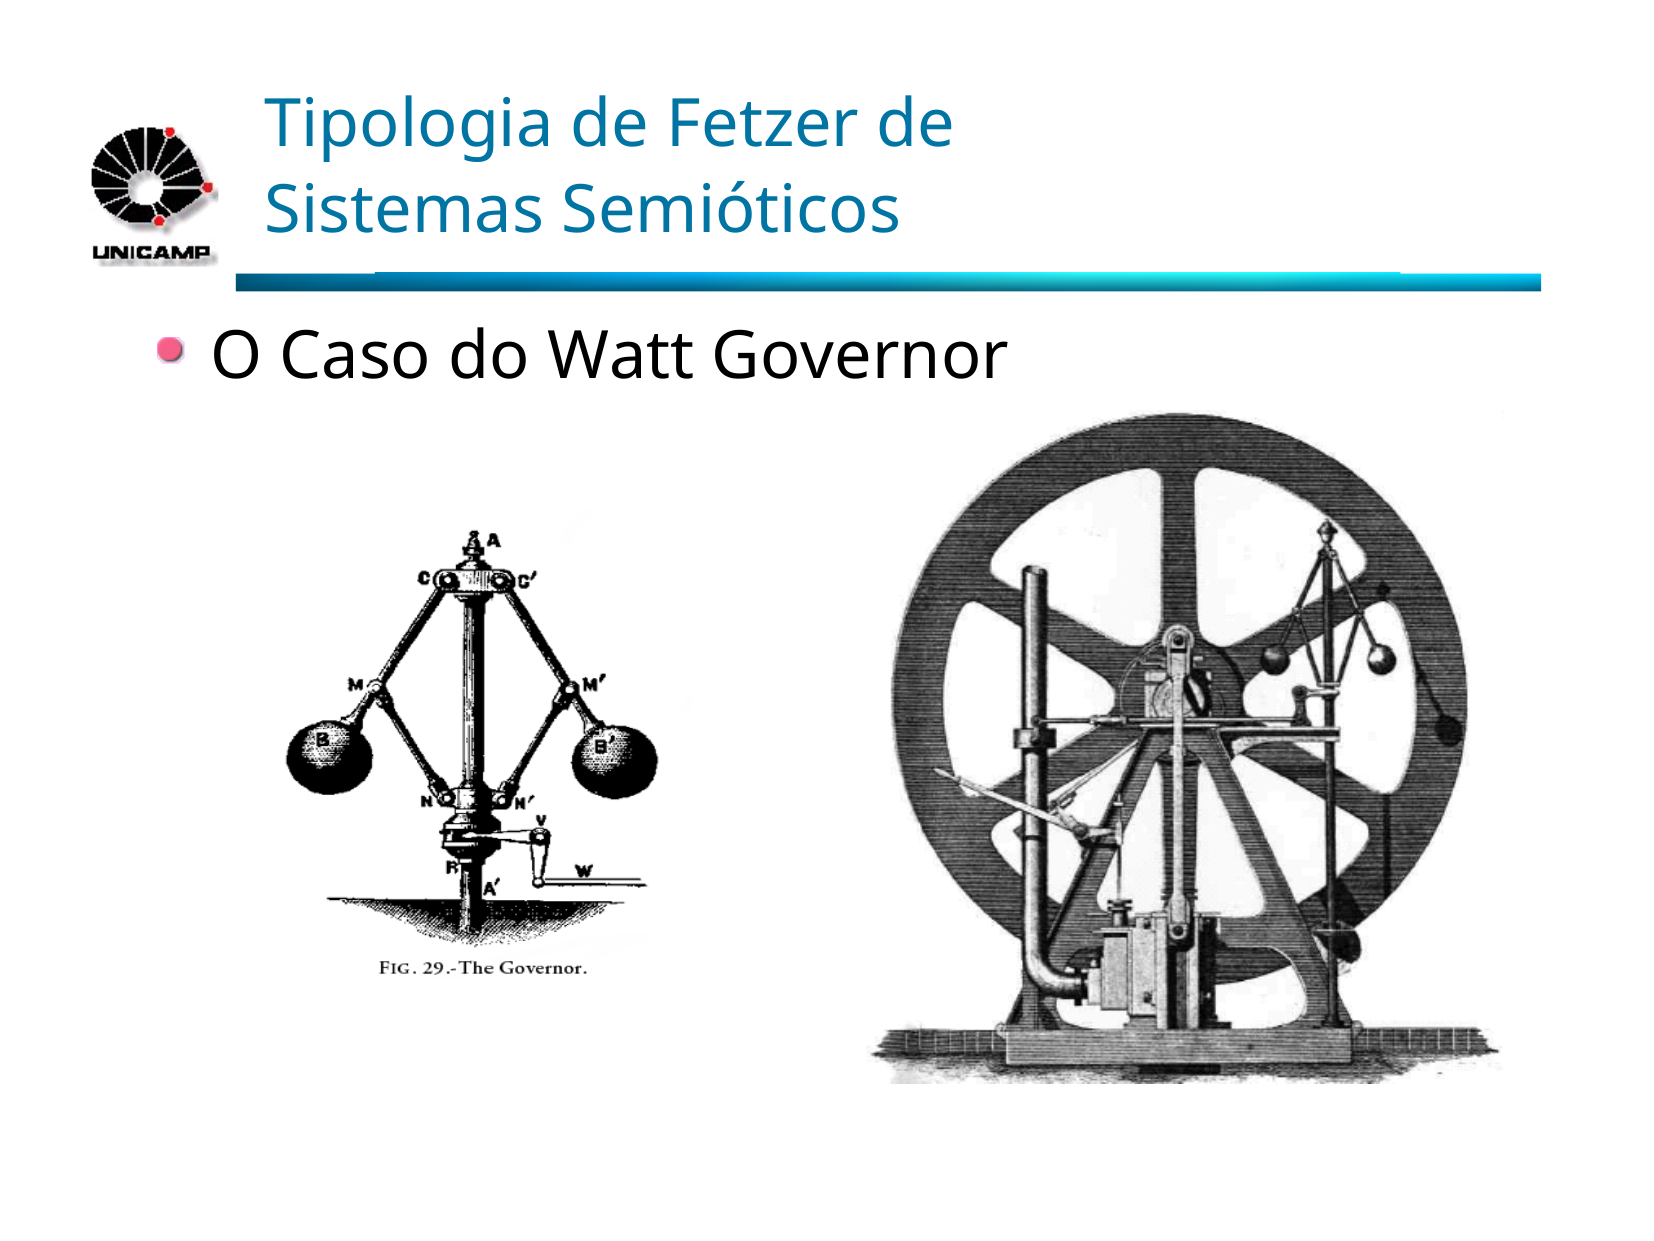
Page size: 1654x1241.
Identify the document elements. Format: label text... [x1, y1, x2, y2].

picture [252, 505, 704, 993]
picture [125, 272, 1654, 295]
list O Caso do Watt Governor [121, 309, 1534, 1182]
title Tipologia de Fetzer de Sistemas Semióticos [264, 42, 1534, 250]
picture [854, 410, 1505, 1084]
